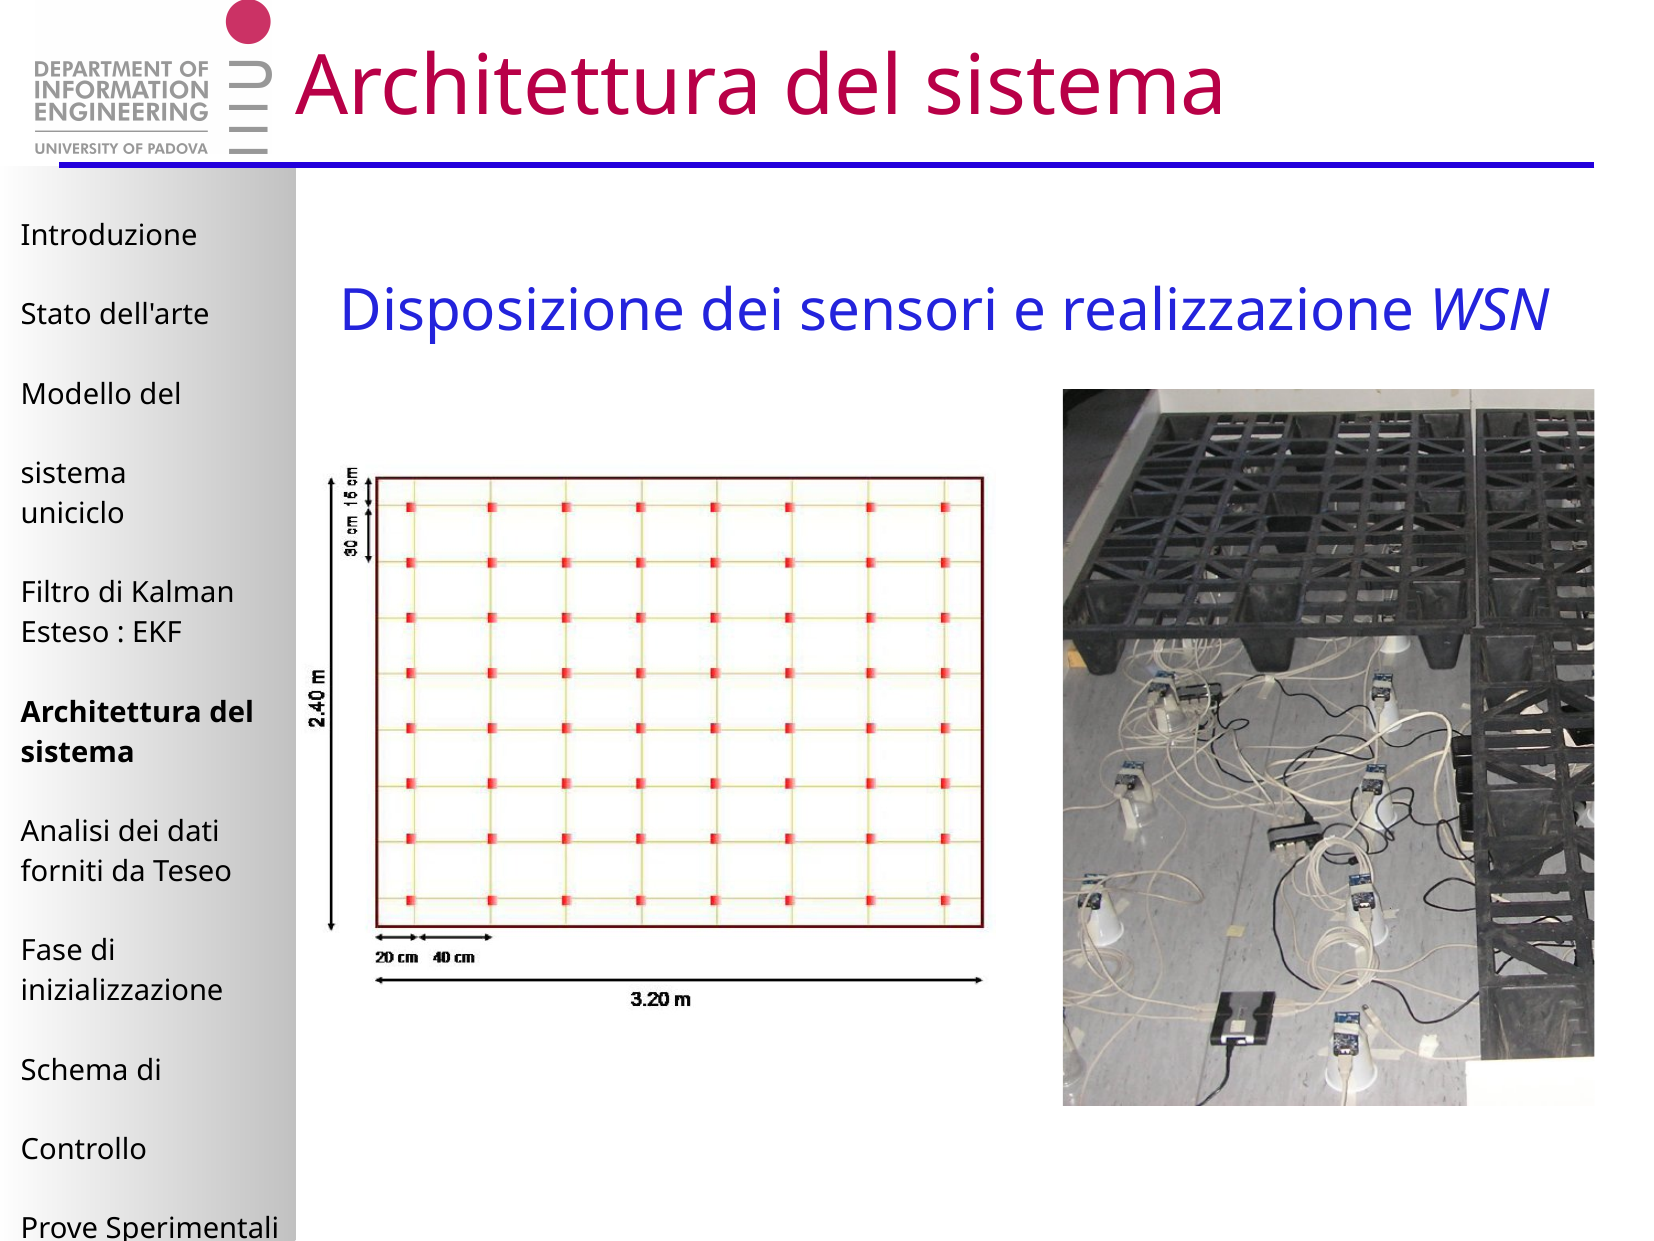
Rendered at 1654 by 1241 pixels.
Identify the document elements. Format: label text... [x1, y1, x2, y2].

text_box Introduzione Stato dell'arte Modello del sistema uniciclo Filtro di Kalman Esteso : EKF Architettura del sistema Analisi dei dati forniti da Teseo Fase di inizializzazione Schema di Controllo Prove Sperimentali Conclusioni Sviluppi futuri [5, 206, 302, 1211]
text_box Disposizione dei sensori e realizzazione WSN [302, 221, 1595, 296]
picture [302, 460, 996, 1022]
title Architettura del sistema [295, 16, 1595, 148]
picture [35, 0, 272, 154]
picture [1062, 389, 1595, 1106]
